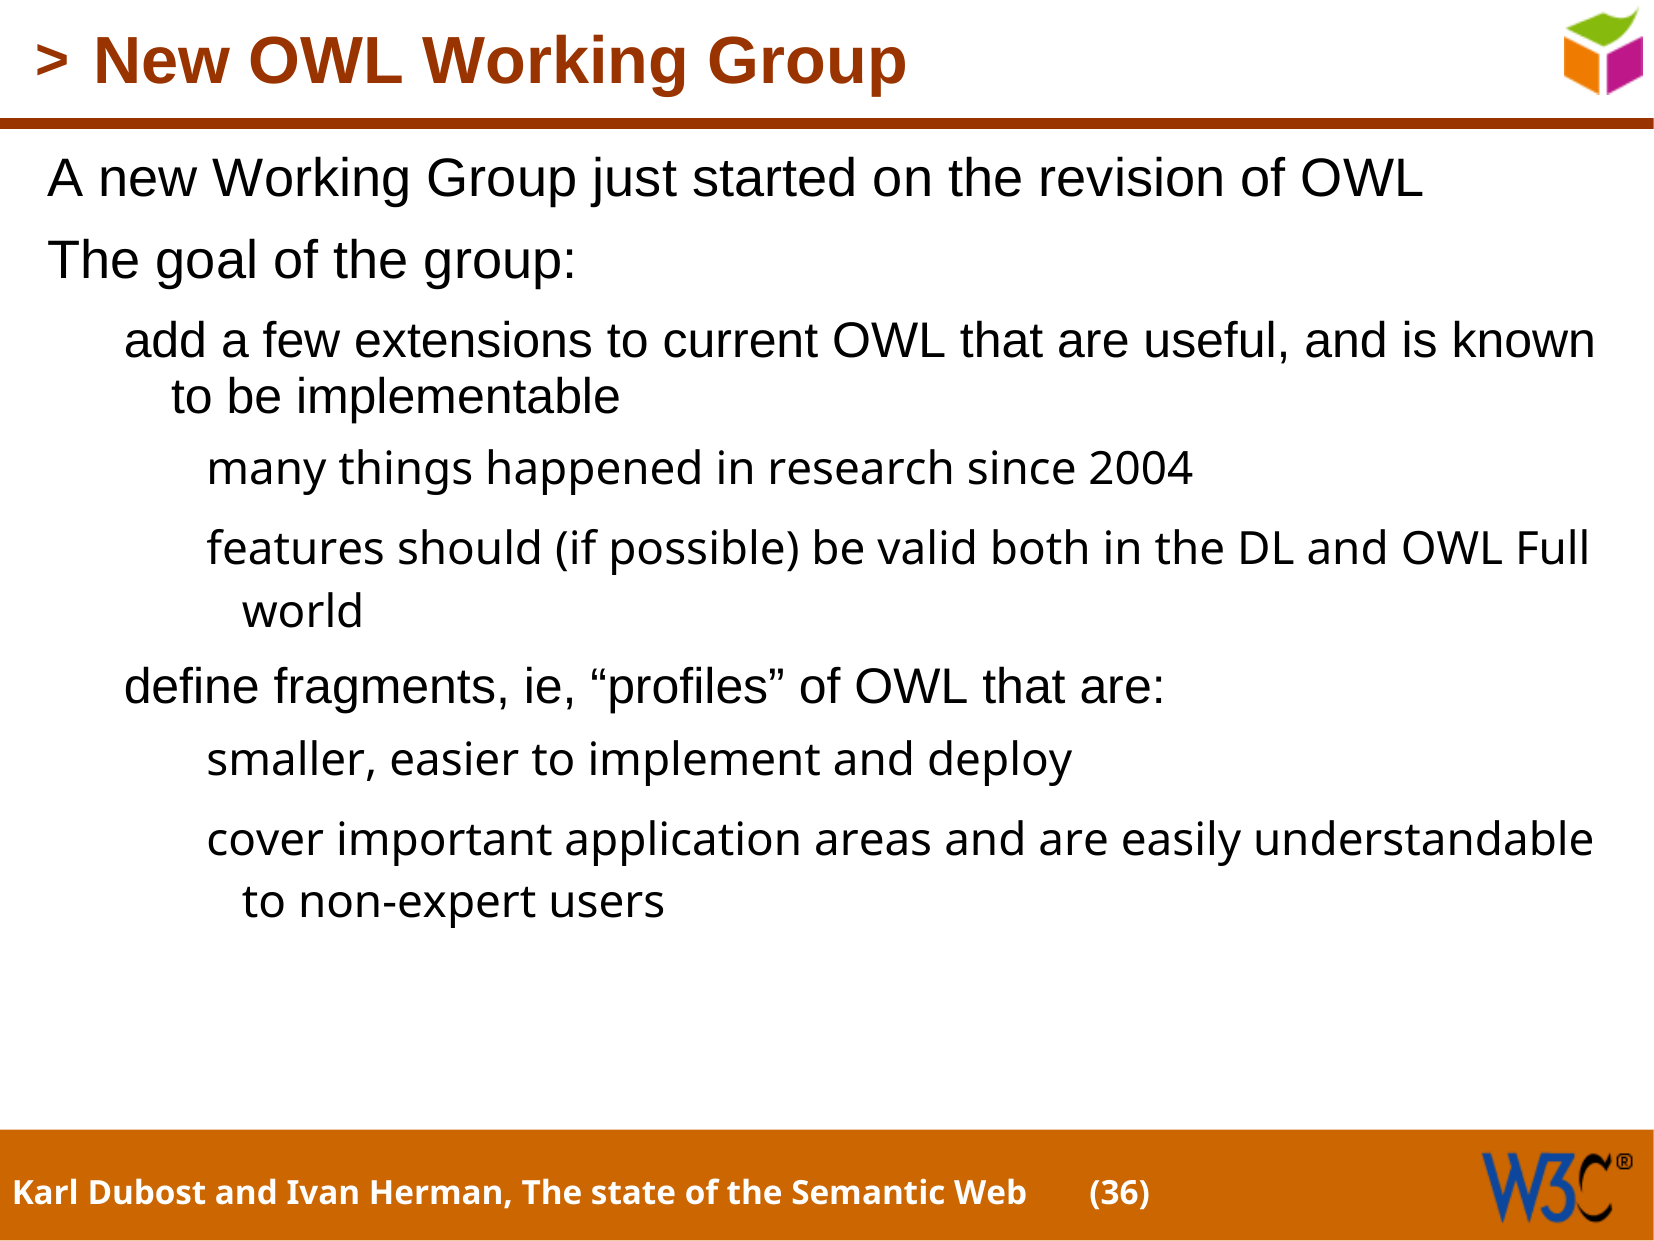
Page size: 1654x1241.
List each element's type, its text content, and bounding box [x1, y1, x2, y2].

list A new Working Group just started on the revision of OWL The goal of the group: add a few extensions to current OWL that are useful, and is known to be implementable many things happened in research since 2004 features should (if possible) be valid both in the DL and OWL Full world define fragments, ie, “profiles” of OWL that are: smaller, easier to implement and deploy cover important application areas and are easily understandable to non-expert users [29, 147, 1624, 1119]
title New OWL Working Group [93, 7, 1493, 111]
picture [1477, 1149, 1639, 1228]
picture [1564, 5, 1643, 95]
